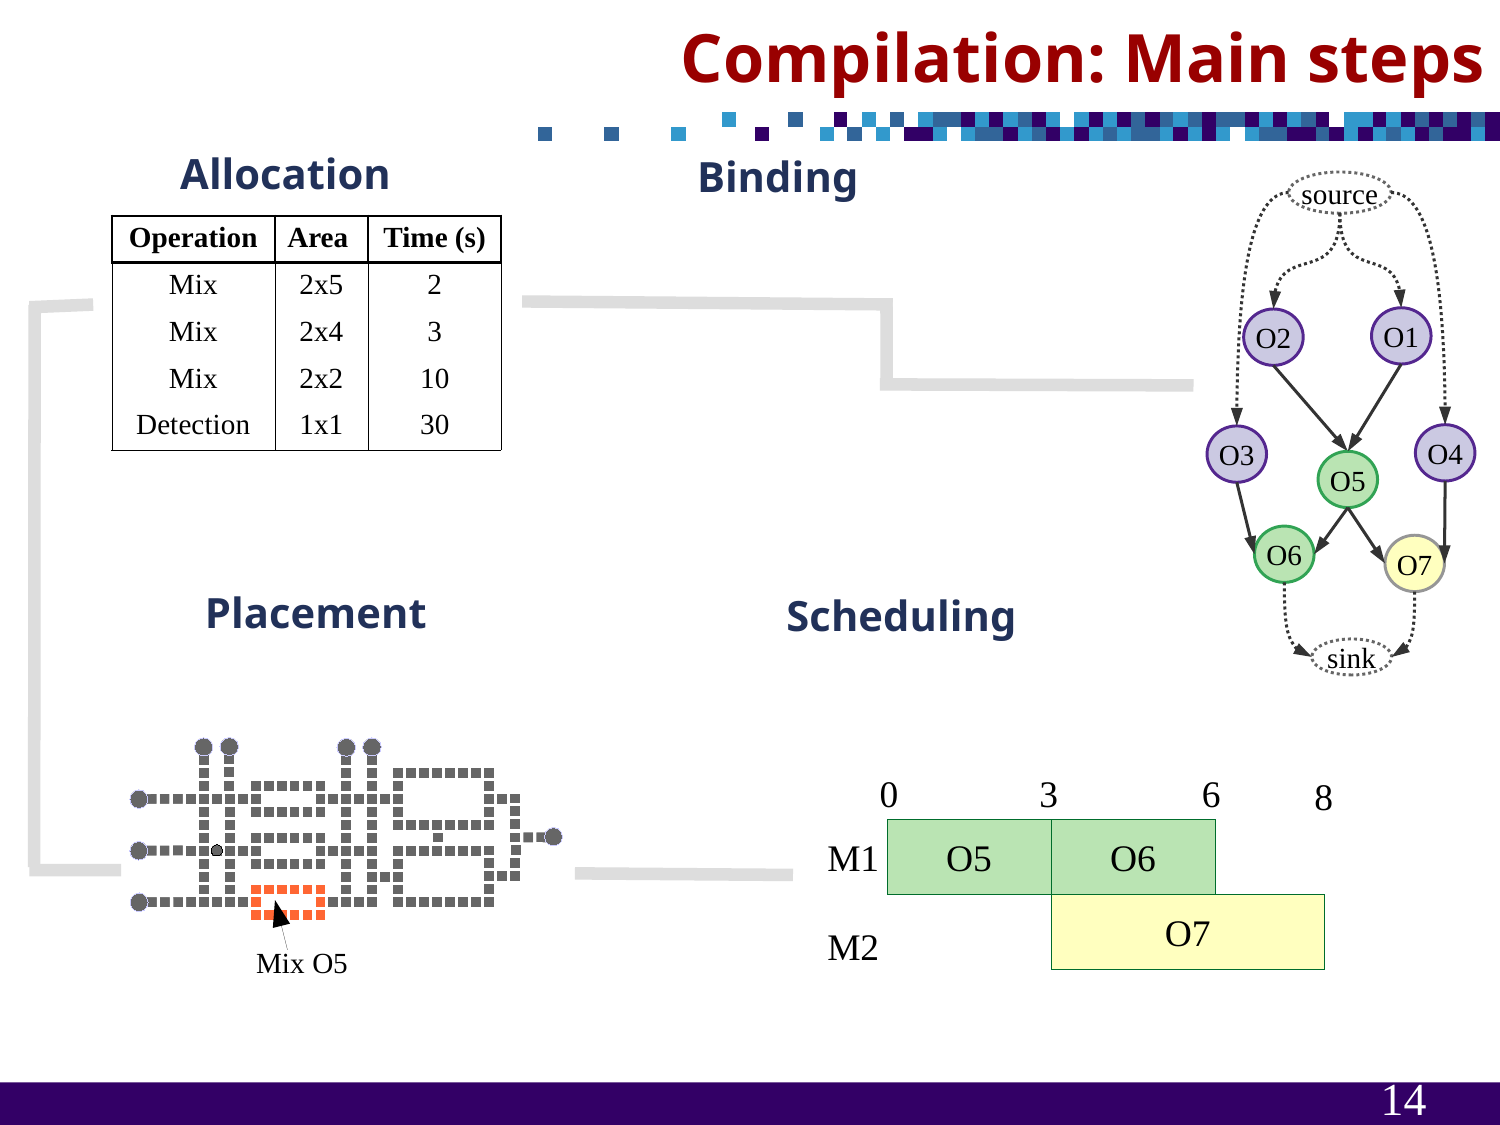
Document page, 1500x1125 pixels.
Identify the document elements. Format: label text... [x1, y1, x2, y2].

table_cell 2 [369, 264, 501, 309]
text_box O4 [1415, 424, 1475, 481]
title Compilation: Main steps [0, 5, 1500, 106]
text_box 3 [1024, 762, 1100, 819]
text_box M2 [812, 915, 925, 976]
table_cell Detection [113, 403, 275, 450]
text_box 0 [864, 762, 925, 823]
table_cell 1x1 [276, 403, 368, 450]
table_header Operation [113, 217, 274, 261]
text_box O6 [1051, 819, 1216, 895]
text_box [129, 737, 563, 922]
text_box O2 [1243, 309, 1304, 366]
text_box O7 [1384, 535, 1445, 592]
text_box sink [1311, 638, 1392, 676]
table_header Time (s) [369, 217, 500, 261]
text_box Allocation [160, 145, 411, 194]
text_box O6 [1254, 526, 1315, 583]
text_box M1 [812, 826, 887, 887]
table_cell Mix [113, 264, 275, 309]
table_cell 2x2 [276, 356, 368, 403]
text_box O7 [1051, 894, 1325, 970]
text_box Scheduling [740, 587, 1063, 635]
text_box O3 [1207, 425, 1267, 483]
text_box Binding [683, 155, 896, 203]
text_box O1 [1371, 307, 1432, 364]
table_cell Mix [113, 309, 275, 356]
text_box Mix O5 [241, 937, 363, 988]
text_box O5 [1318, 451, 1378, 508]
text_box source [1288, 171, 1391, 214]
text_box O5 [887, 819, 1051, 895]
text_box 8 [1299, 765, 1375, 826]
table_cell 2x4 [276, 309, 368, 356]
table_cell 3 [369, 309, 501, 356]
table_cell Mix [113, 356, 275, 403]
text_box Placement [173, 584, 459, 632]
text_box 6 [1187, 762, 1263, 823]
table_cell 2x5 [276, 264, 368, 309]
table_cell 30 [369, 403, 501, 450]
table_cell 10 [369, 356, 501, 403]
table_header Area [276, 217, 367, 261]
